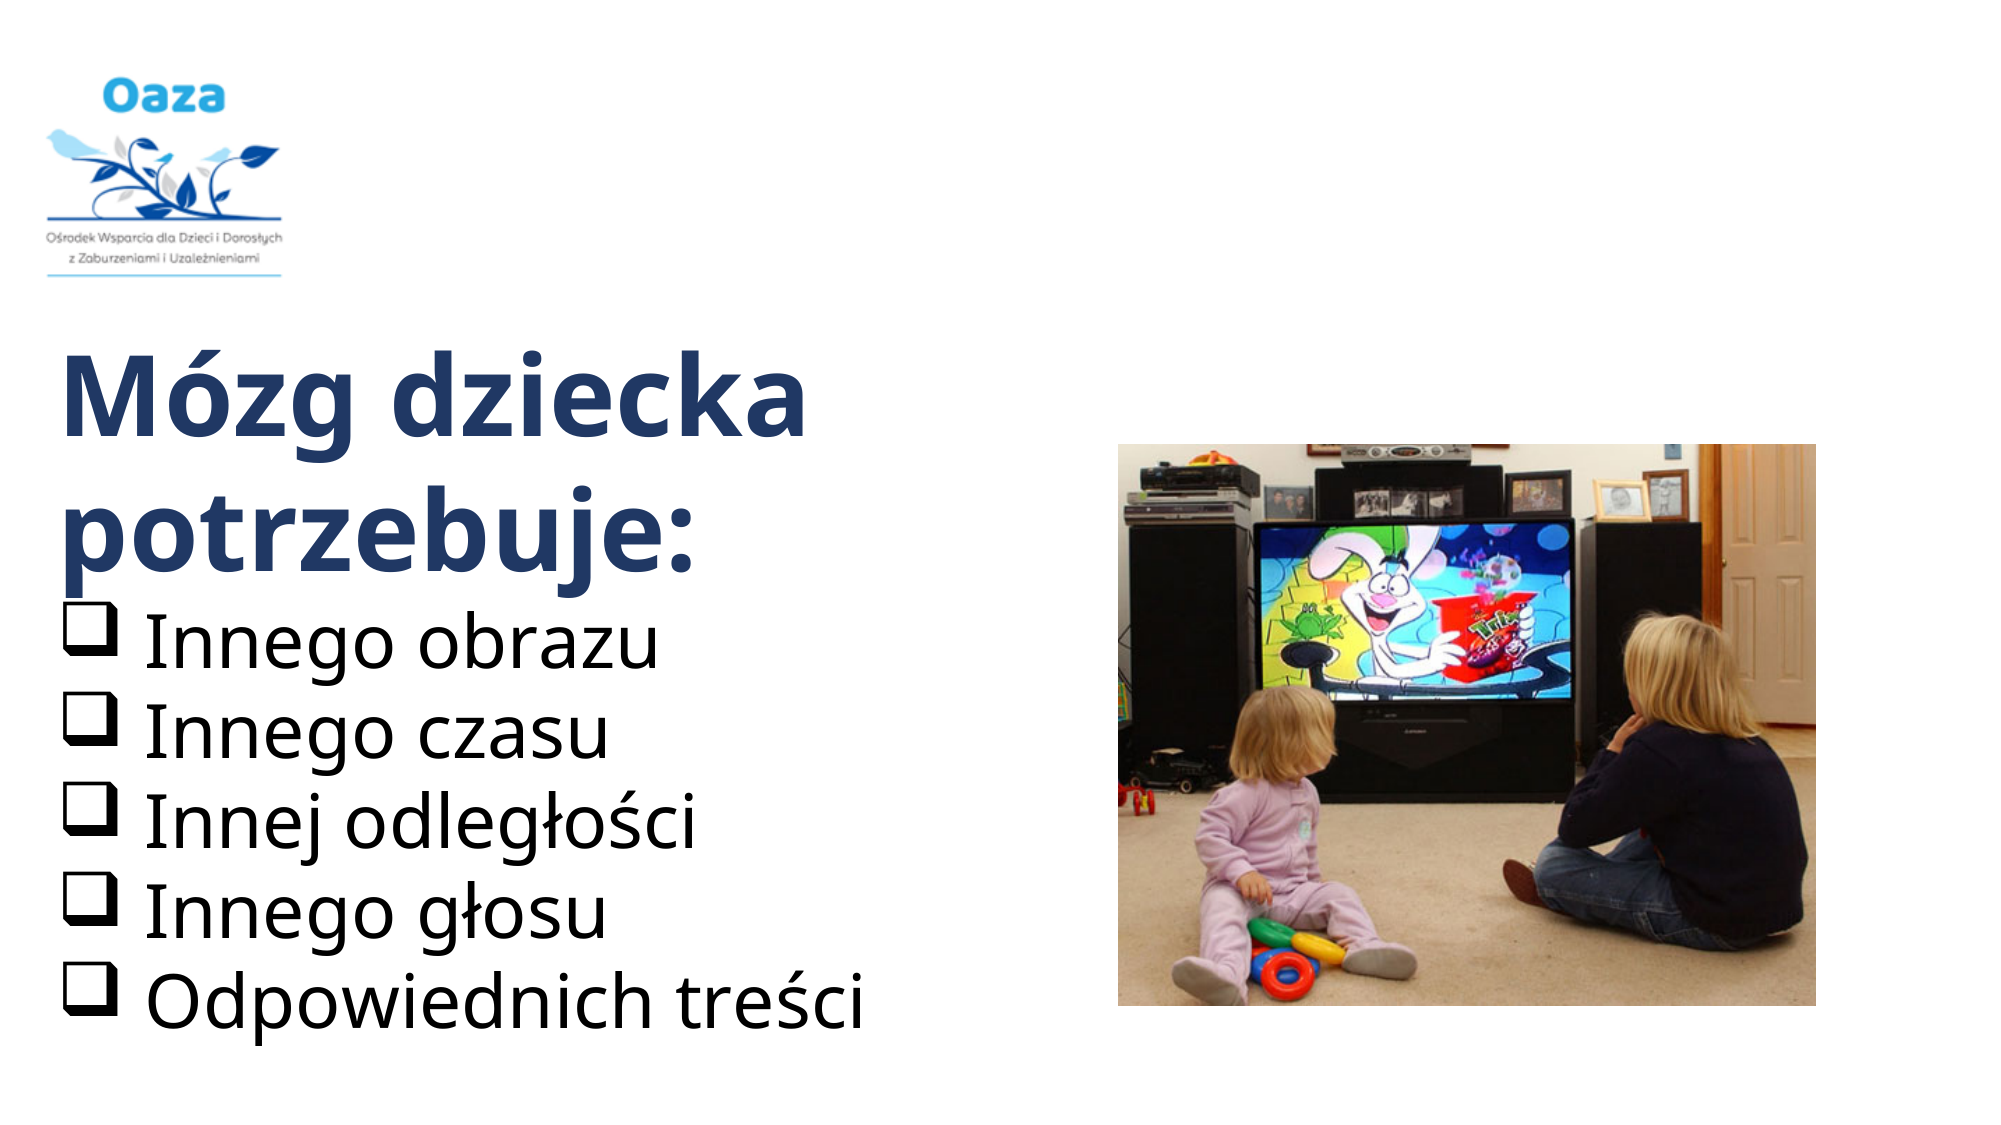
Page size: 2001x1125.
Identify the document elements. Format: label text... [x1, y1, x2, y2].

picture [1258, 444, 1816, 1007]
text_box Mózg dziecka potrzebuje: Innego obrazu Innego czasu Innej odległości Innego głosu Odpowiednich treści [43, 316, 1258, 1052]
picture [45, 42, 284, 279]
